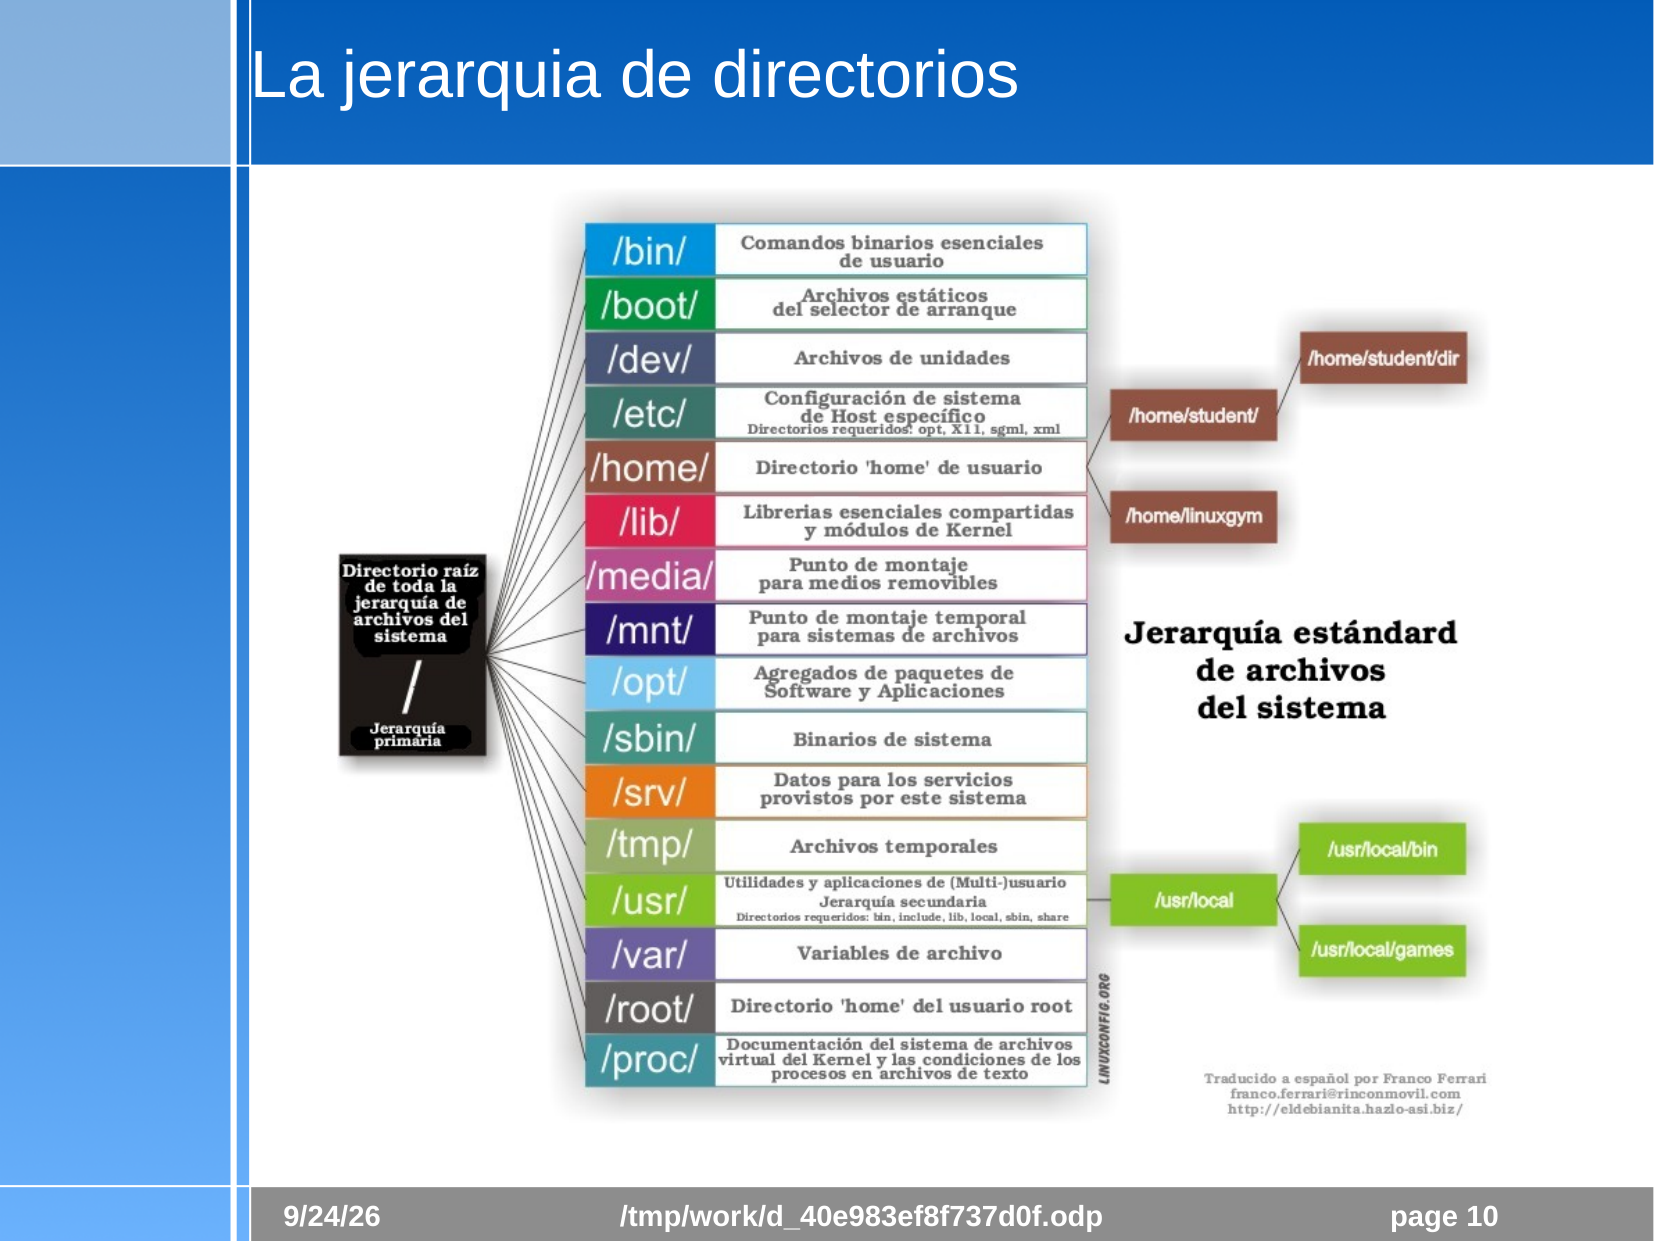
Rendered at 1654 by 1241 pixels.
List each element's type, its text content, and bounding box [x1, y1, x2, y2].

title La jerarquia de directorios [250, 19, 1477, 130]
picture [0, 0, 1654, 1241]
